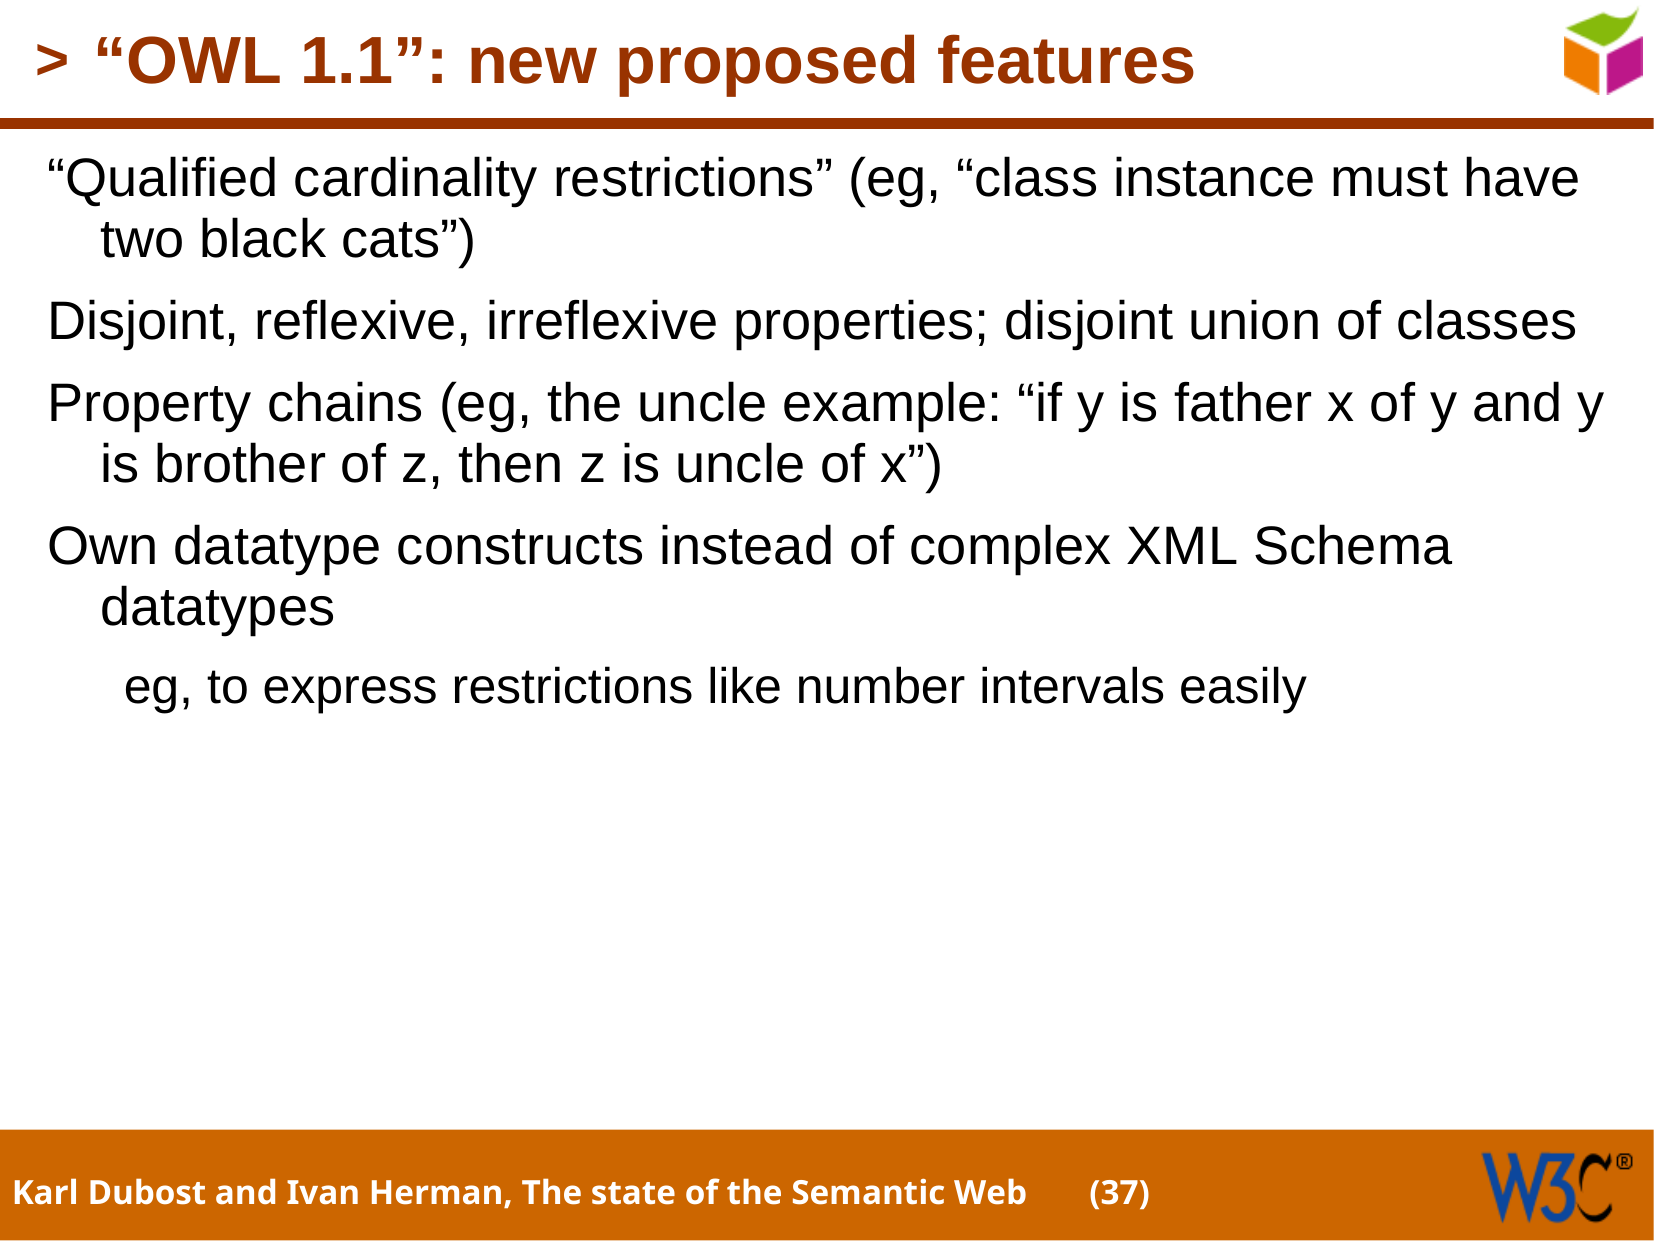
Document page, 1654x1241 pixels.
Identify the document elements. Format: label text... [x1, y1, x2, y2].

picture [1564, 5, 1643, 95]
title “OWL 1.1”: new proposed features [93, 7, 1493, 111]
picture [1477, 1149, 1639, 1228]
list “Qualified cardinality restrictions” (eg, “class instance must have two black cats”) Disjoint, reflexive, irreflexive properties; disjoint union of classes Property chains (eg, the uncle example: “if y is father x of y and y is brother of z, then z is uncle of x”) Own datatype constructs instead of complex XML Schema datatypes eg, to express restrictions like number intervals easily [29, 147, 1624, 1119]
